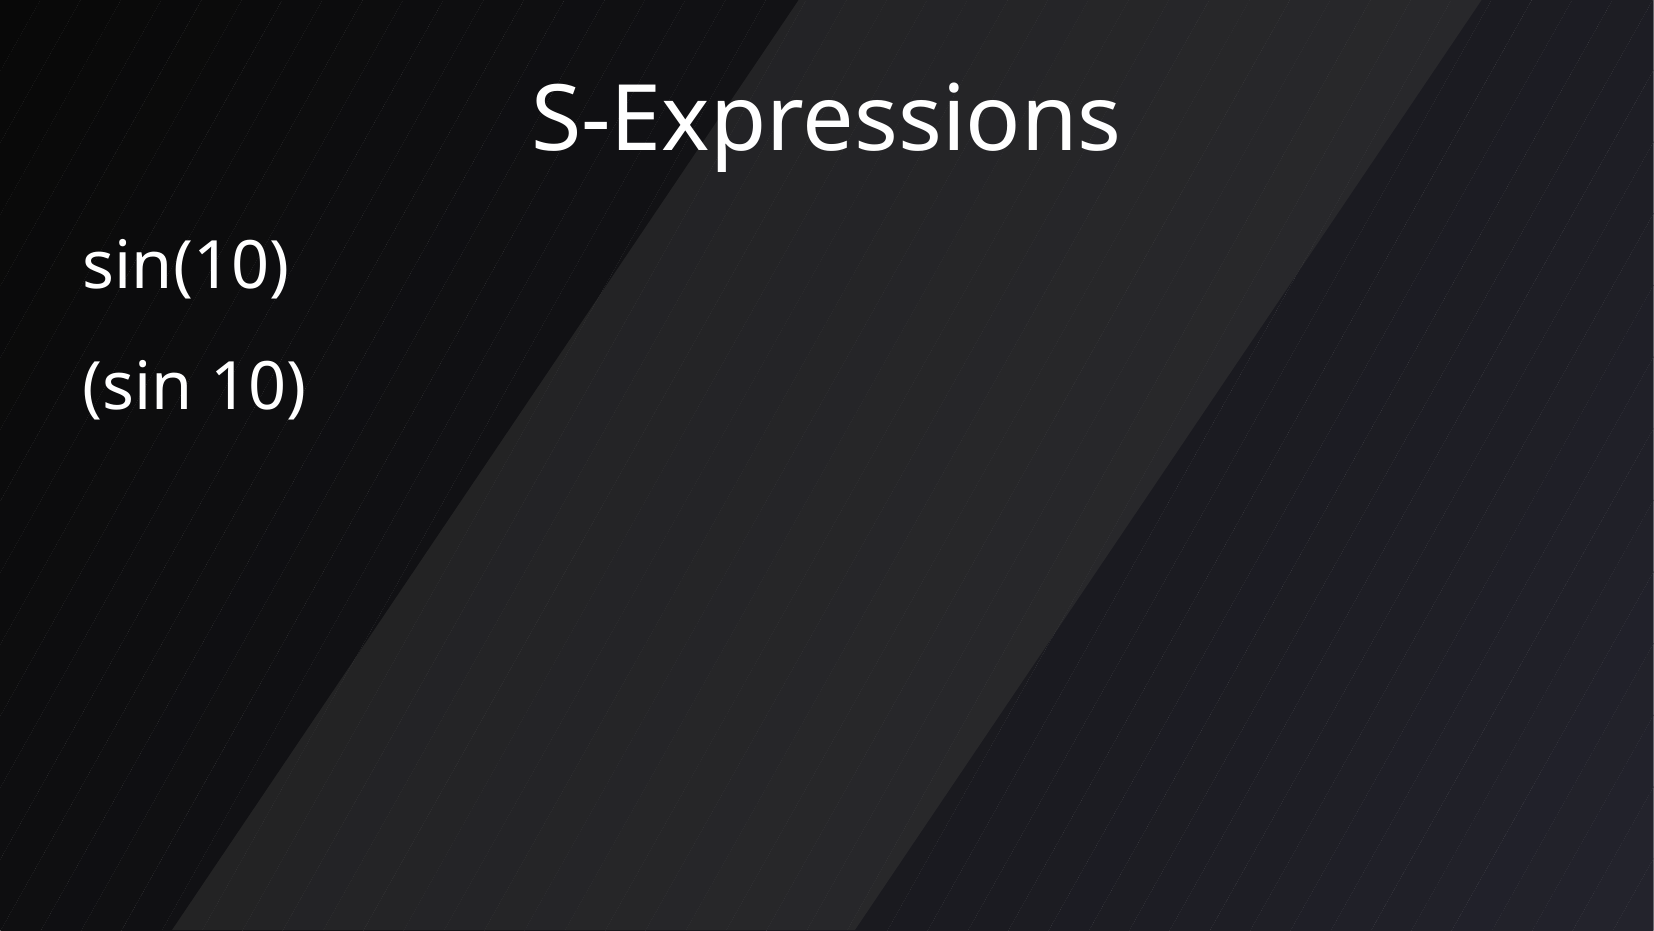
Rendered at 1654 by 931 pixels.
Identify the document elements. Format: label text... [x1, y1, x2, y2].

list sin(10) (sin 10) [82, 217, 1571, 758]
title S-Expressions [82, 37, 1571, 193]
